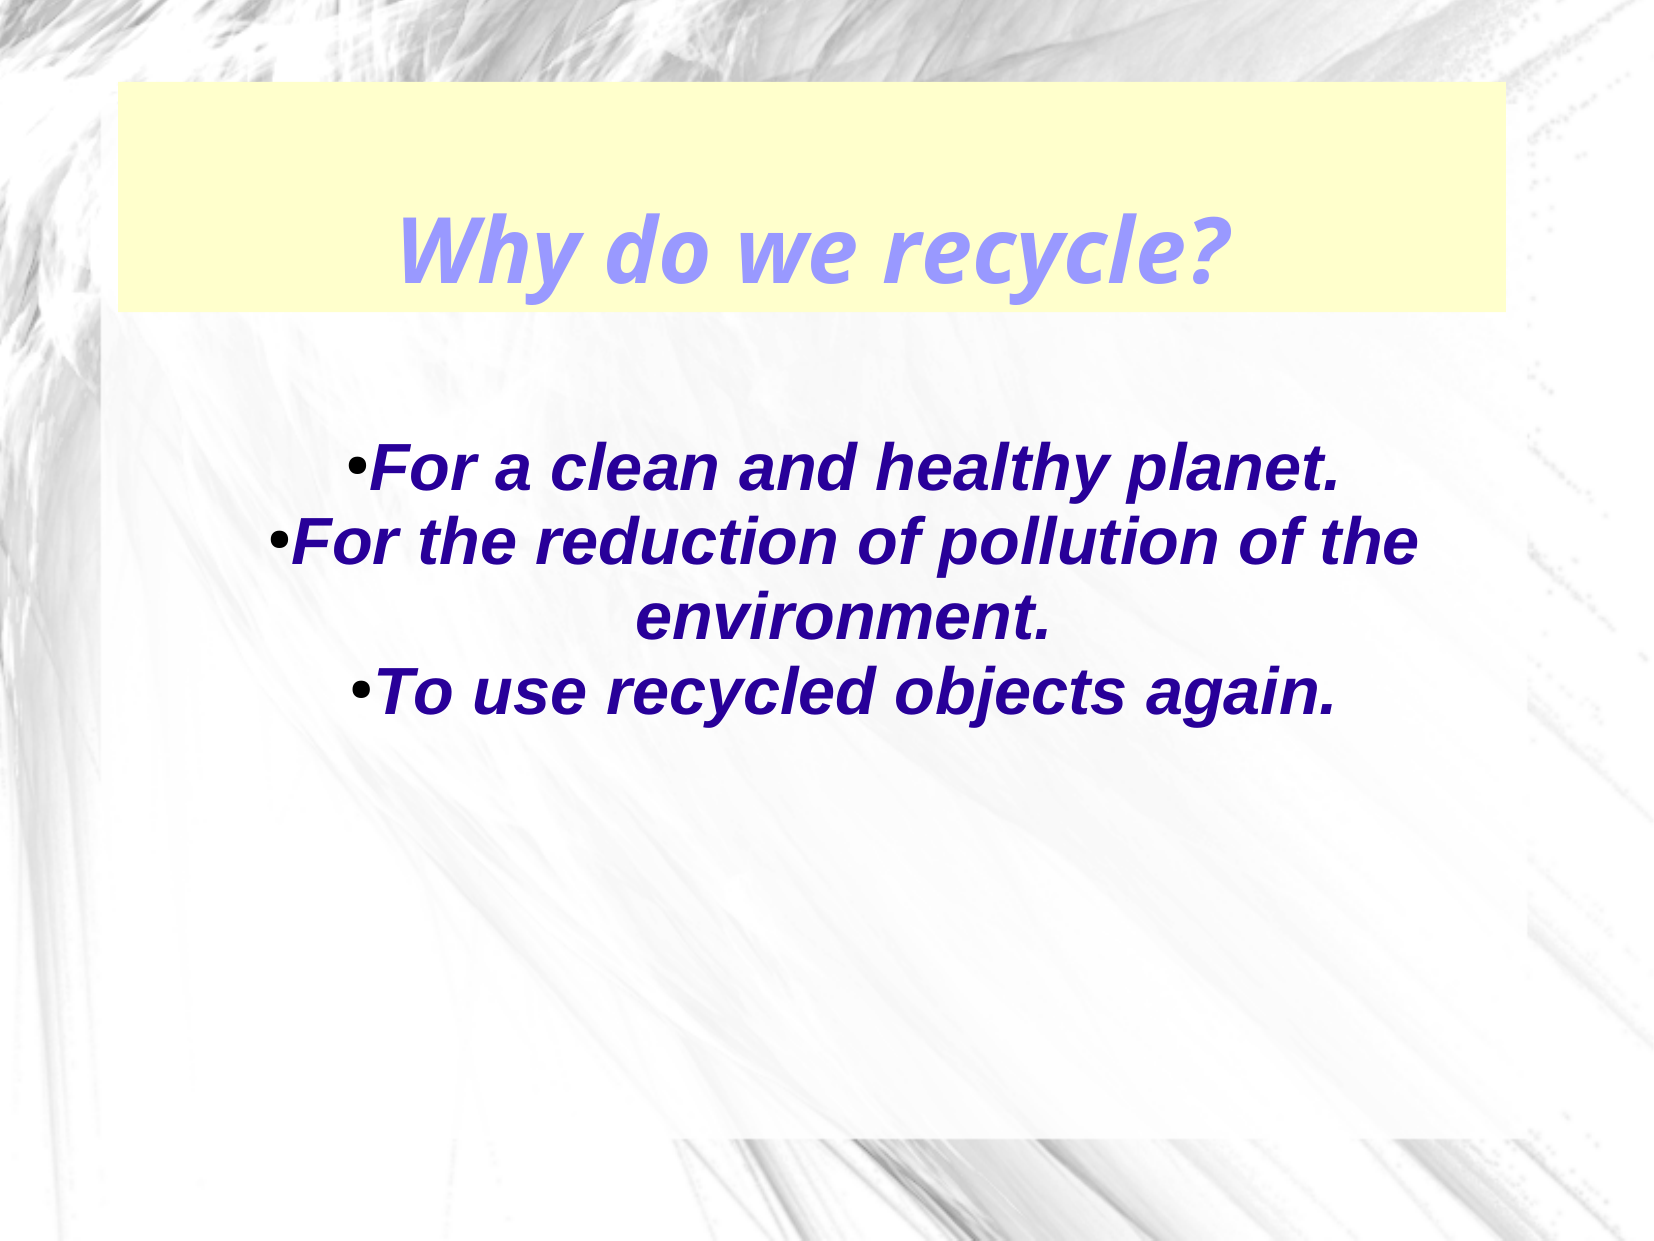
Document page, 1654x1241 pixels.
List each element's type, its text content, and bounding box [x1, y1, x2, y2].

picture [0, 0, 1654, 1241]
title Why do we recycle? [118, 81, 1506, 313]
subtitle For a clean and healthy planet. For the reduction of pollution of the environment. To use recycled objects again. [118, 378, 1571, 1004]
